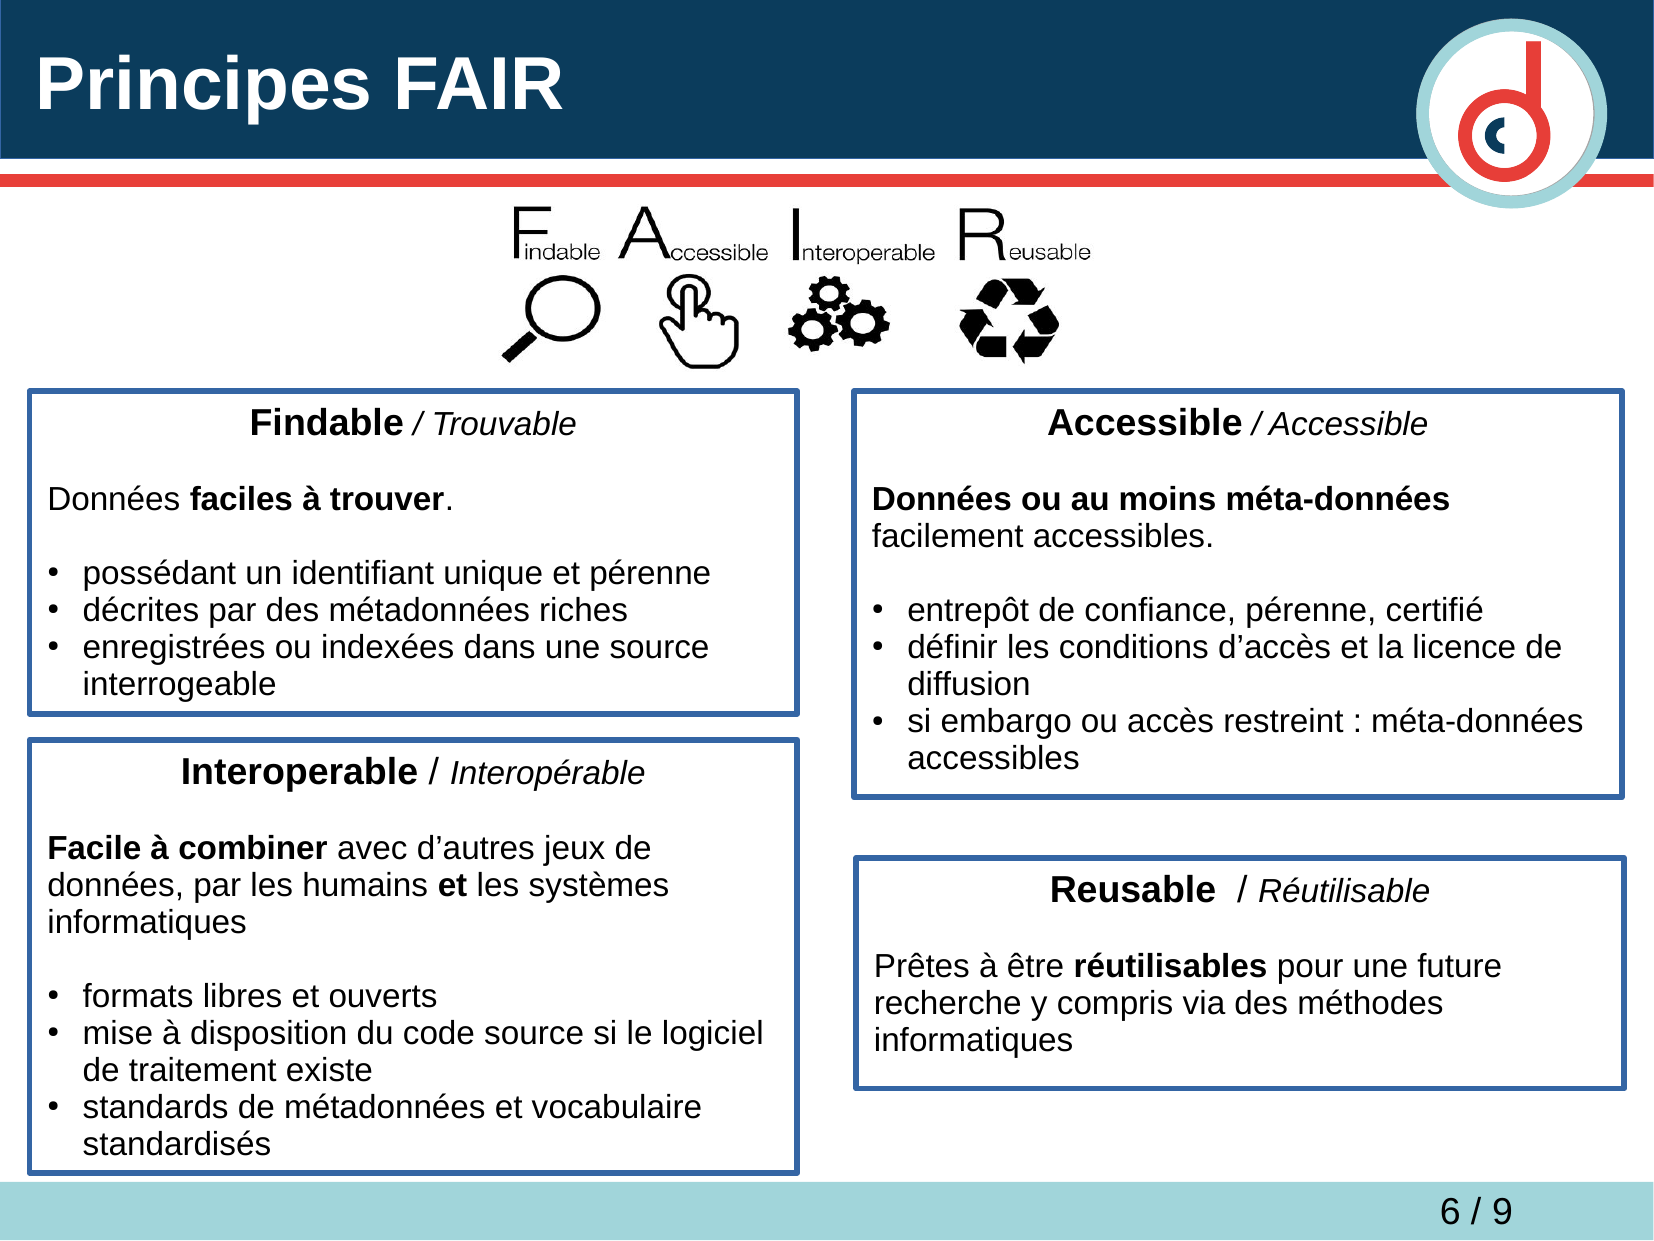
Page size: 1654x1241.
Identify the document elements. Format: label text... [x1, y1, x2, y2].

picture [472, 193, 1106, 383]
text_box Interoperable / Interopérable Facile à combiner avec d’autres jeux de données, par les humains et les systèmes informatiques formats libres et ouverts mise à disposition du code source si le logiciel de traitement existe standards de métadonnées et vocabulaire standardisés [29, 739, 798, 1173]
title Principes FAIR [35, 11, 1430, 159]
text_box Reusable / Réutilisable Prêtes à être réutilisables pour une future recherche y compris via des méthodes informatiques [856, 857, 1625, 1089]
text_box Findable / Trouvable Données faciles à trouver. possédant un identifiant unique et pérenne décrites par des métadonnées riches enregistrées ou indexées dans une source interrogeable [29, 391, 798, 714]
text_box Accessible / Accessible Données ou au moins méta-données facilement accessibles. entrepôt de confiance, pérenne, certifié définir les conditions d’accès et la licence de diffusion si embargo ou accès restreint : méta-données accessibles [854, 391, 1622, 798]
